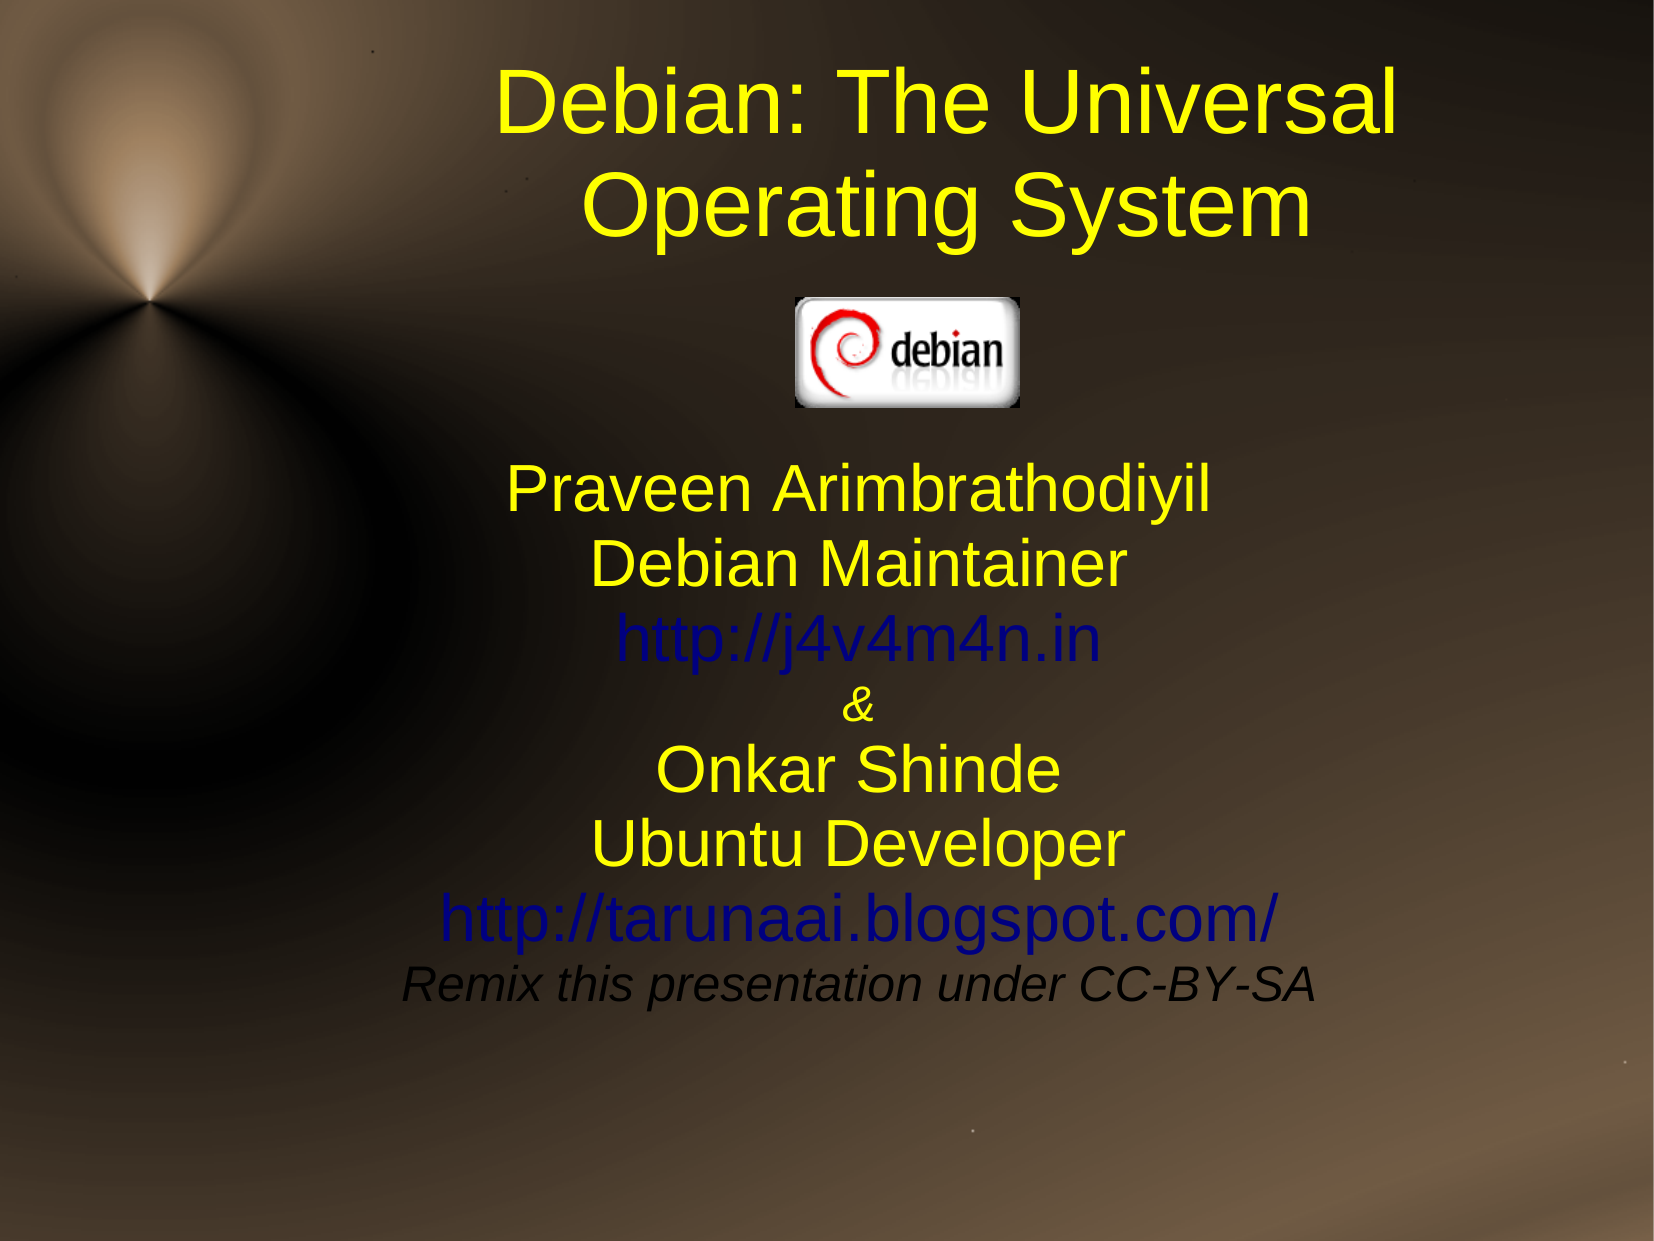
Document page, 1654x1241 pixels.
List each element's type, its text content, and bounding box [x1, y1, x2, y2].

subtitle Praveen Arimbrathodiyil Debian Maintainer http://j4v4m4n.in & Onkar Shinde Ubuntu Developer http://tarunaai.blogspot.com/ Remix this presentation under CC-BY-SA [147, 354, 1571, 1109]
title Debian: The Universal Operating System [324, 49, 1571, 257]
picture [0, 0, 1654, 1241]
